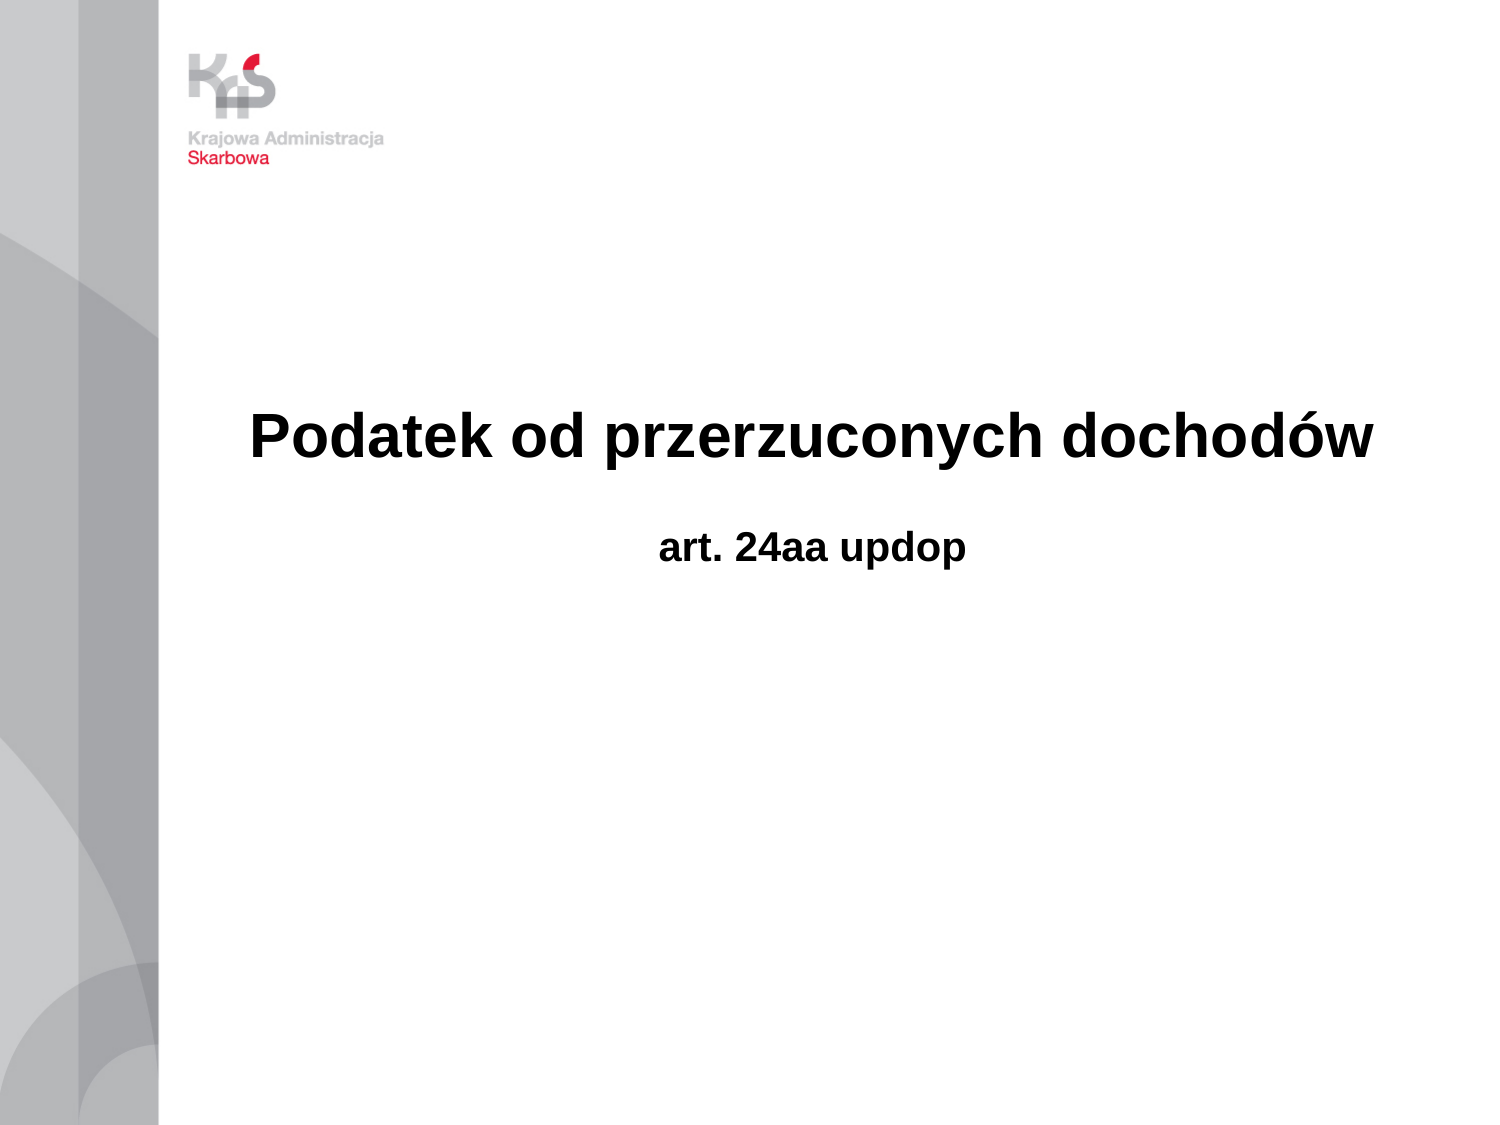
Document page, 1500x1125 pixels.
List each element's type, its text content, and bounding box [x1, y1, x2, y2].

text_box Podatek od przerzuconych dochodów art. 24aa updop [177, 137, 1449, 296]
picture [0, 0, 1500, 1125]
